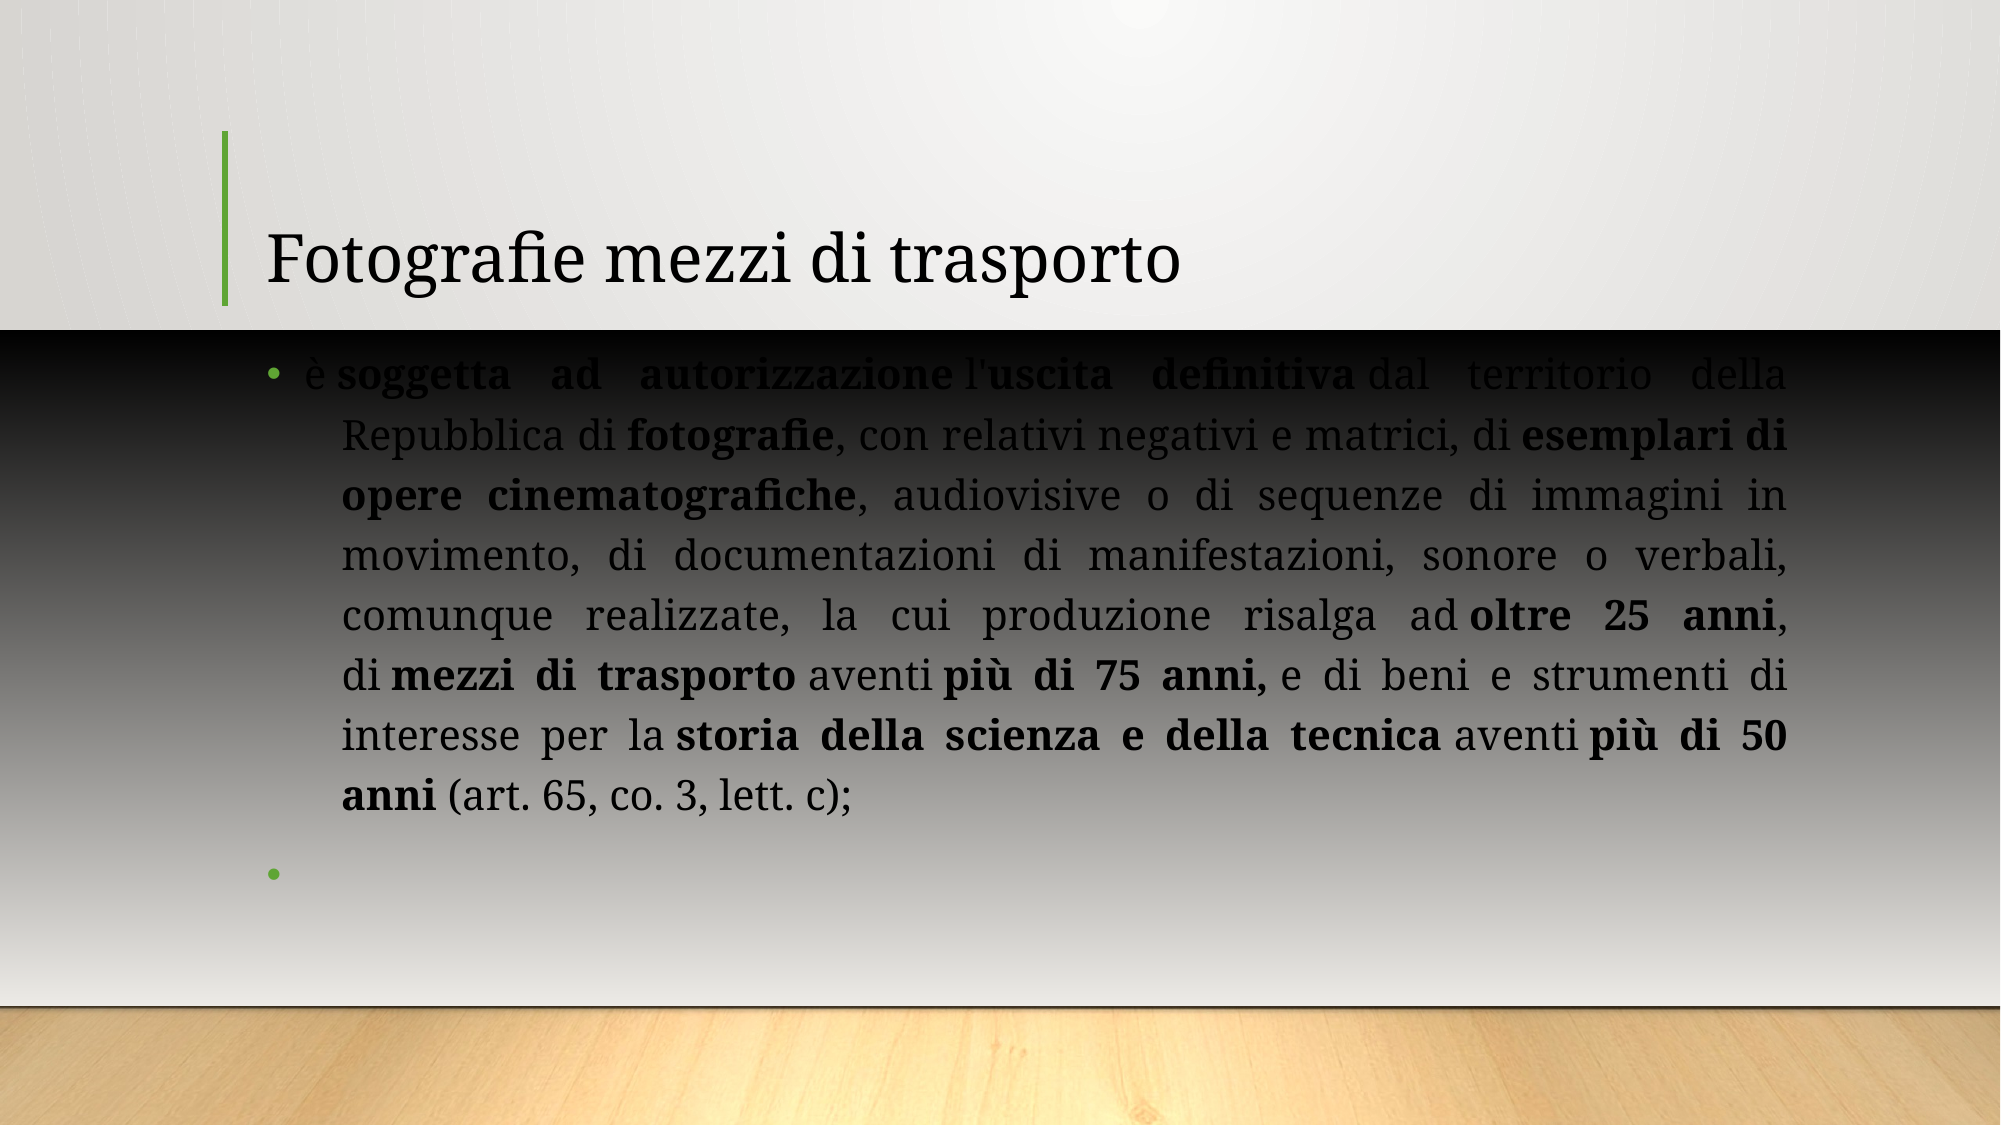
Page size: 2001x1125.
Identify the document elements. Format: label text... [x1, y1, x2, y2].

title Fotografie mezzi di trasporto [251, 131, 1814, 305]
list è soggetta ad autorizzazione l'uscita definitiva dal territorio della Repubblica di fotografie, con relativi negativi e matrici, di esemplari di opere cinematografiche, audiovisive o di sequenze di immagini in movimento, di documentazioni di manifestazioni, sonore o verbali, comunque realizzate, la cui produzione risalga ad oltre 25 anni, di mezzi di trasporto aventi più di 75 anni, e di beni e strumenti di interesse per la storia della scienza e della tecnica aventi più di 50 anni (art. 65, co. 3, lett. c); [251, 330, 1814, 897]
